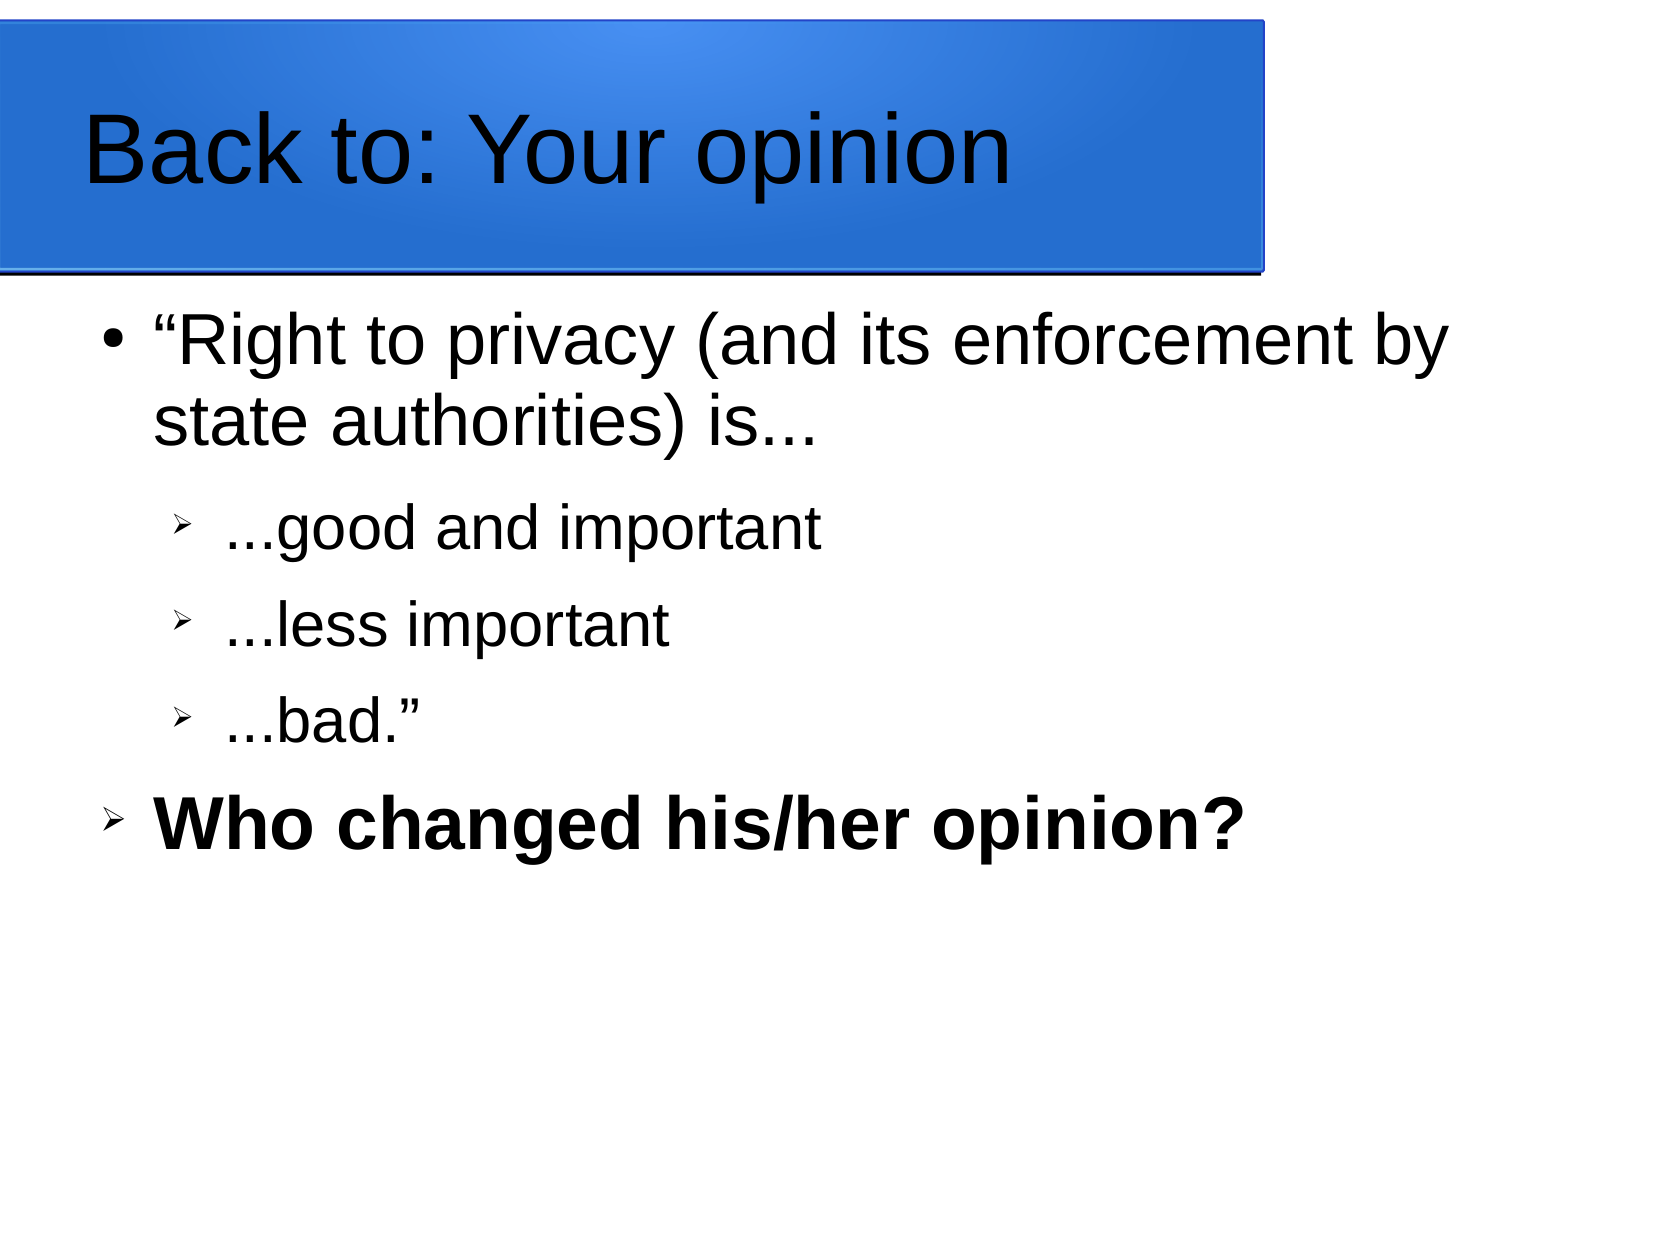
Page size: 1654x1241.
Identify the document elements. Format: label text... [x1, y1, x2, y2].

list “Right to privacy (and its enforcement by state authorities) is... ...good and important ...less important ...bad.” Who changed his/her opinion? [82, 299, 1571, 1019]
title Back to: Your opinion [82, 47, 1235, 252]
